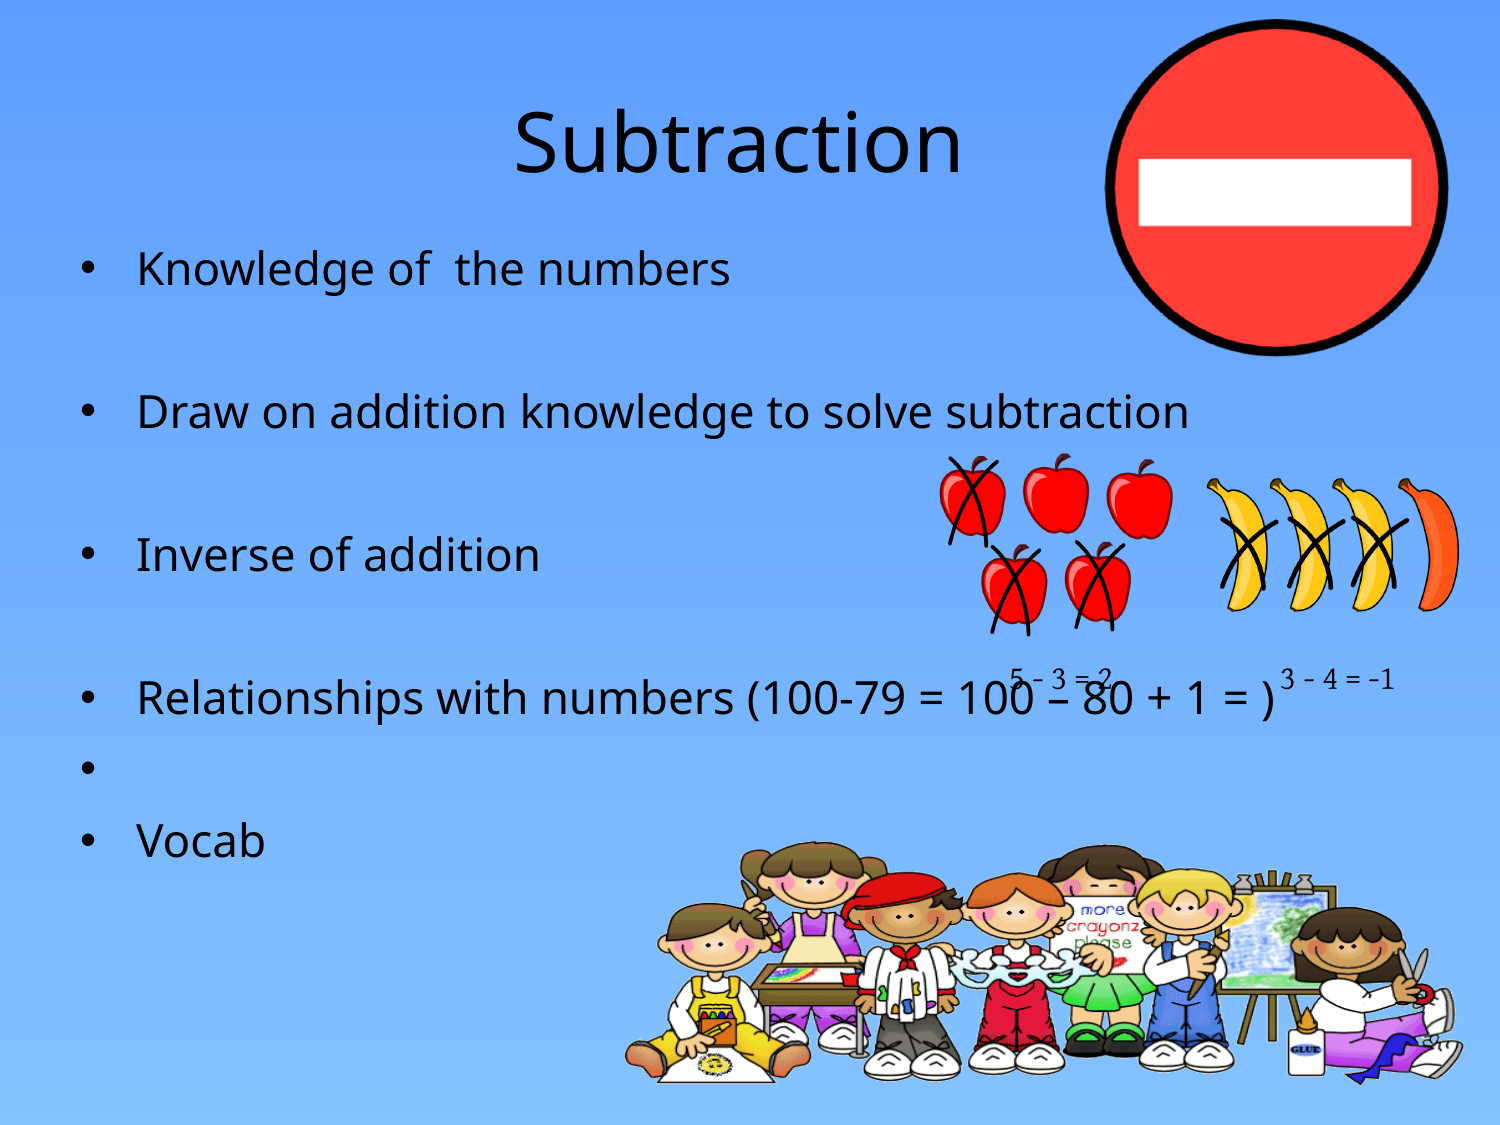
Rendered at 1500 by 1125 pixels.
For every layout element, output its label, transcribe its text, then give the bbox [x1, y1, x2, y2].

picture [930, 444, 1468, 698]
picture [620, 834, 1471, 1089]
list Knowledge of the numbers Draw on addition knowledge to solve subtraction Inverse of addition Relationships with numbers (100-79 = 100 – 80 + 1 = ) Vocab [64, 231, 1415, 975]
picture [1104, 19, 1449, 357]
title Subtraction [75, 45, 1104, 231]
